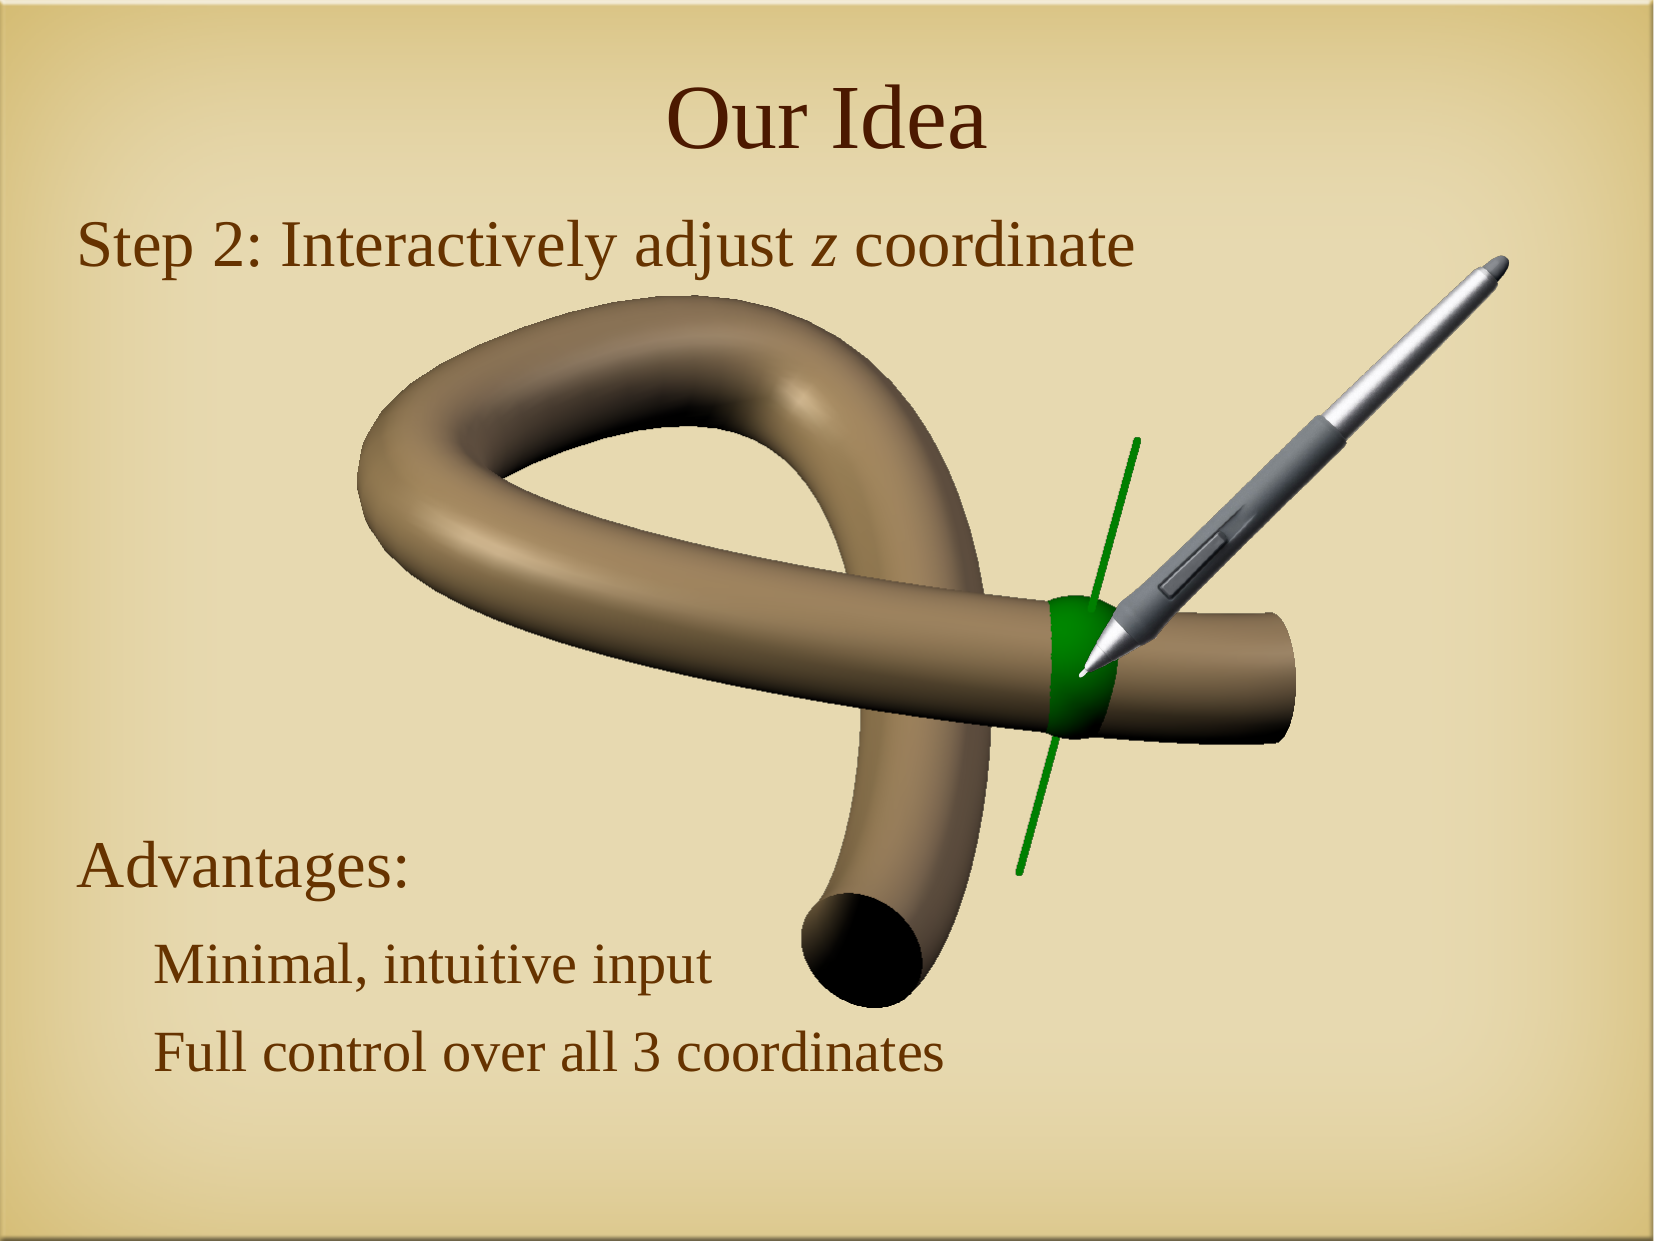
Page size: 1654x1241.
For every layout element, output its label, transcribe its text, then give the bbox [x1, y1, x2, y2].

picture [0, 0, 1654, 1241]
title Our Idea [59, 58, 1595, 178]
list Step 2: Interactively adjust z coordinate Advantages: Minimal, intuitive input Full control over all 3 coordinates [59, 206, 1595, 1182]
